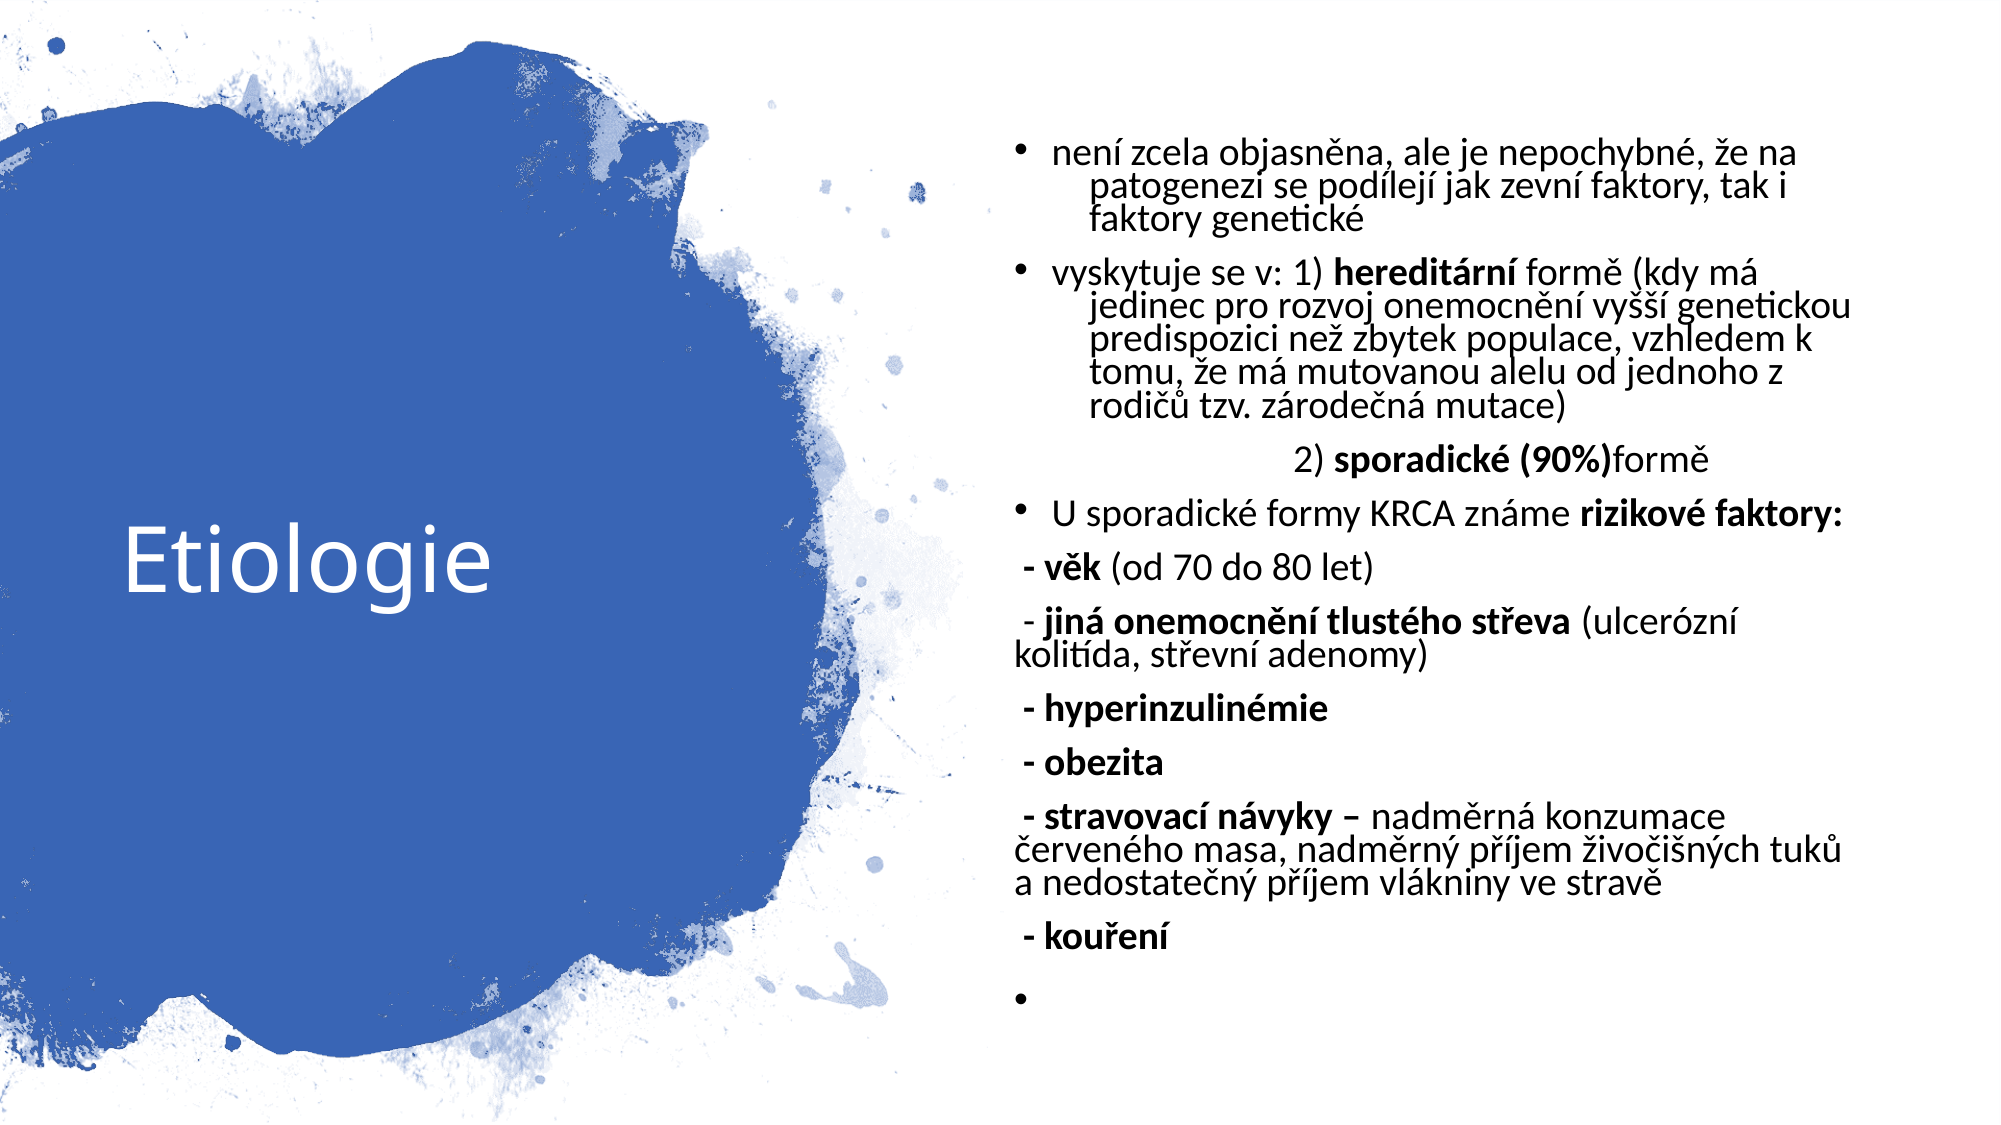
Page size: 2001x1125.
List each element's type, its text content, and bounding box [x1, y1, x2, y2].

picture [0, 0, 2000, 1125]
list není zcela objasněna, ale je nepochybné, že na patogenezi se podílejí jak zevní faktory, tak i faktory genetické vyskytuje se v: 1) hereditární formě (kdy má jedinec pro rozvoj onemocnění vyšší genetickou predispozici než zbytek populace, vzhledem k tomu, že má mutovanou alelu od jednoho z rodičů tzv. zárodečná mutace) 2) sporadické (90%)formě U sporadické formy KRCA známe rizikové faktory: - věk (od 70 do 80 let) - jiná onemocnění tlustého střeva (ulcerózní kolitída, střevní adenomy) - hyperinzulinémie - obezita - stravovací návyky – nadměrná konzumace červeného masa, nadměrný příjem živočišných tuků a nedostatečný příjem vlákniny ve stravě - kouření [999, 131, 1870, 990]
title Etiologie [105, 336, 707, 790]
